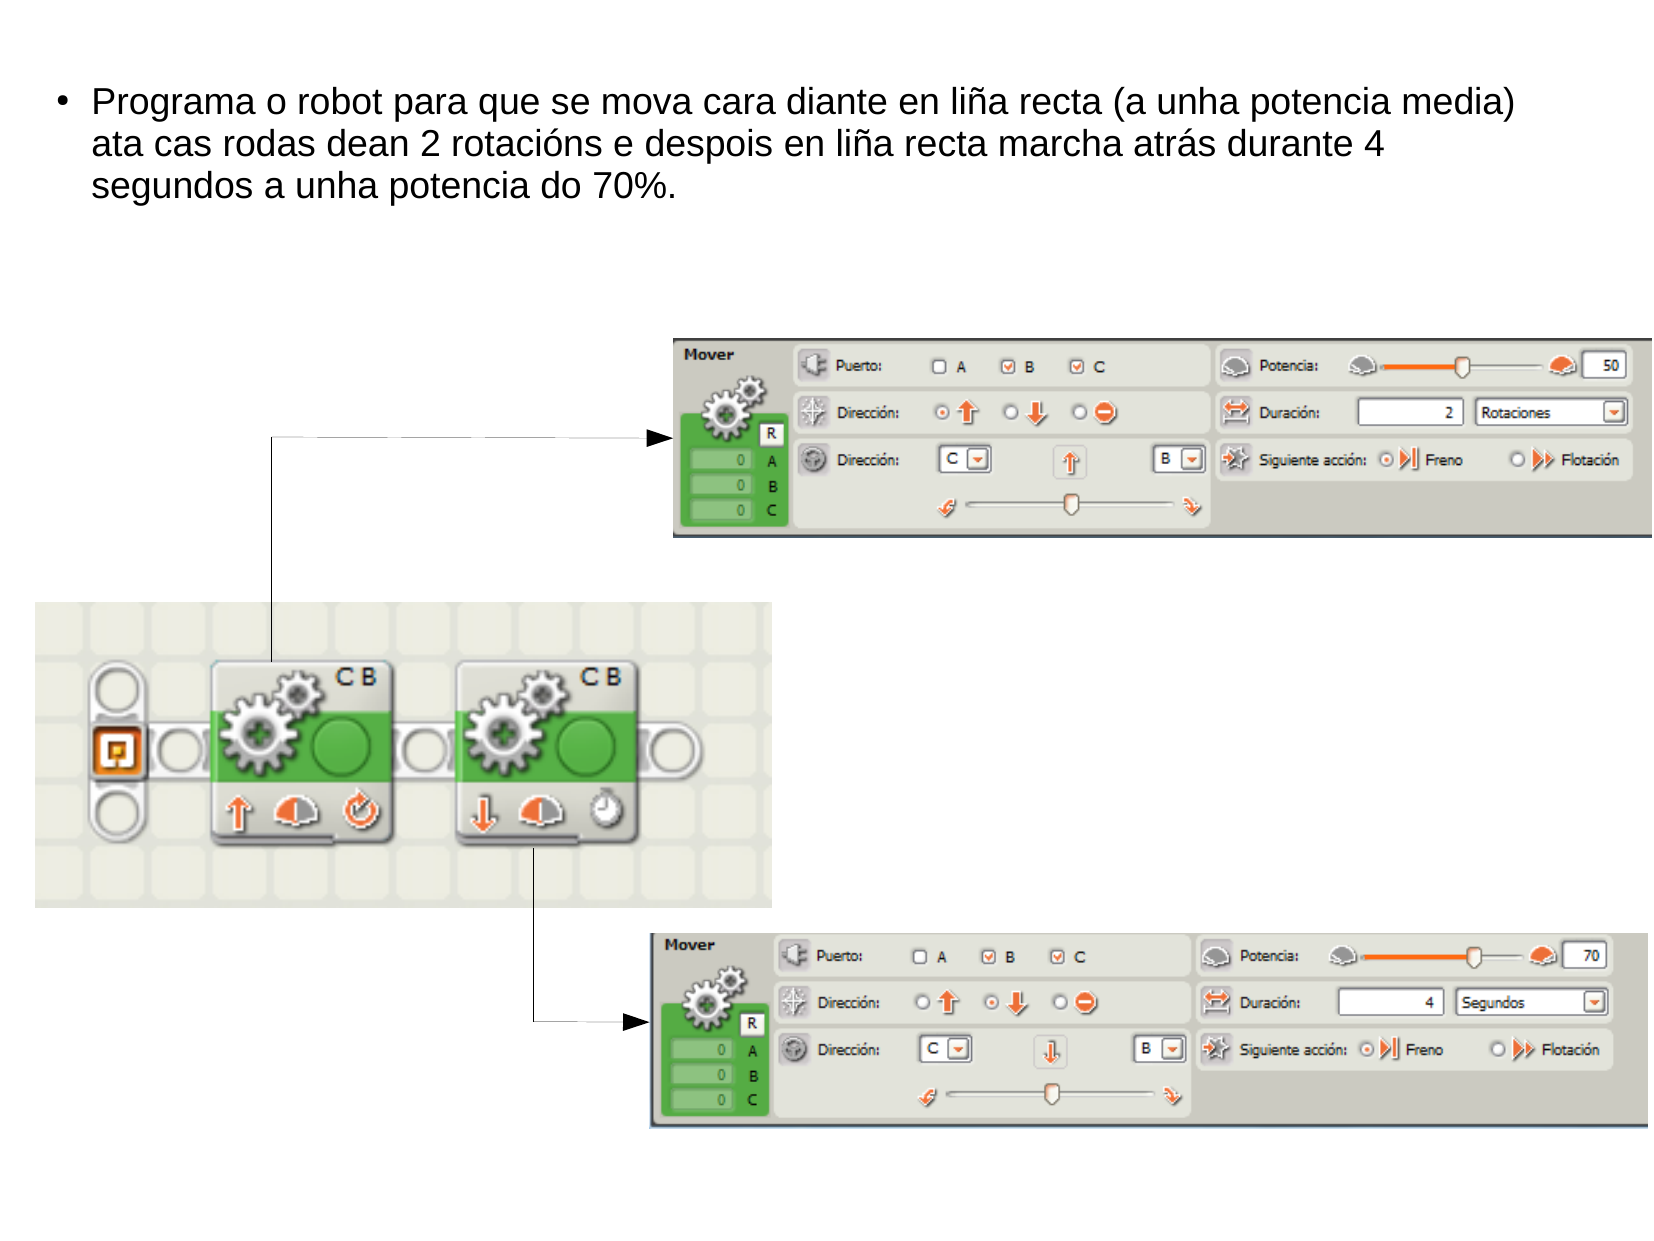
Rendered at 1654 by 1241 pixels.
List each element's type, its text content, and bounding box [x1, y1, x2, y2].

text_box Programa o robot para que se mova cara diante en liña recta (a unha potencia media) ata cas rodas dean 2 rotacións e despois en liña recta marcha atrás durante 4 segundos a unha potencia do 70%. [41, 73, 1536, 213]
picture [673, 338, 1652, 538]
picture [35, 602, 772, 908]
picture [649, 933, 1648, 1129]
